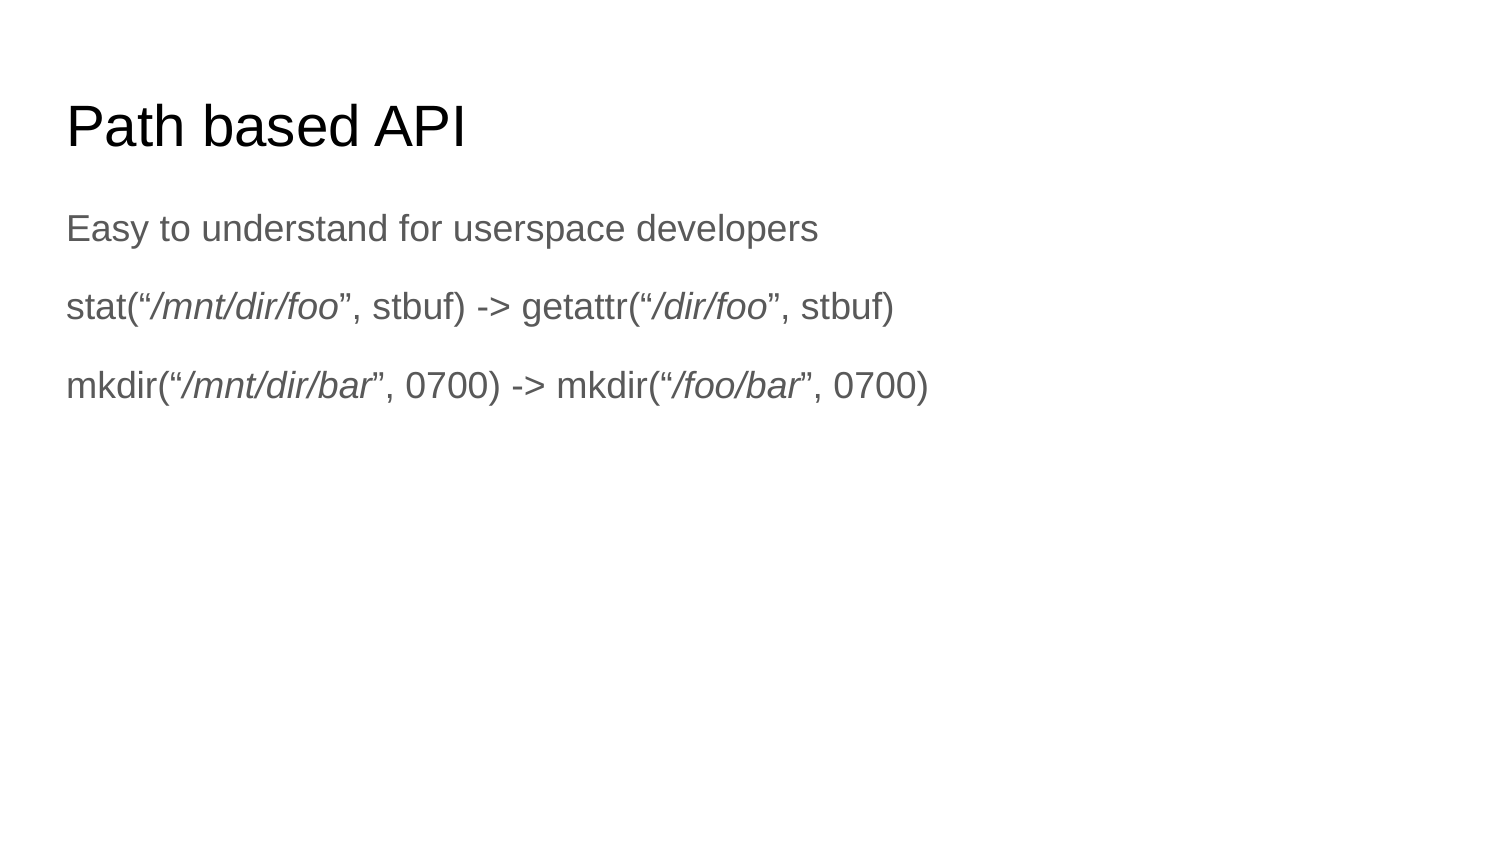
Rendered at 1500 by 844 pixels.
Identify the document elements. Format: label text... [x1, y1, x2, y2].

list Easy to understand for userspace developers stat(“/mnt/dir/foo”, stbuf) -> getattr(“/dir/foo”, stbuf) mkdir(“/mnt/dir/bar”, 0700) -> mkdir(“/foo/bar”, 0700) [51, 189, 1449, 750]
title Path based API [51, 72, 1449, 167]
